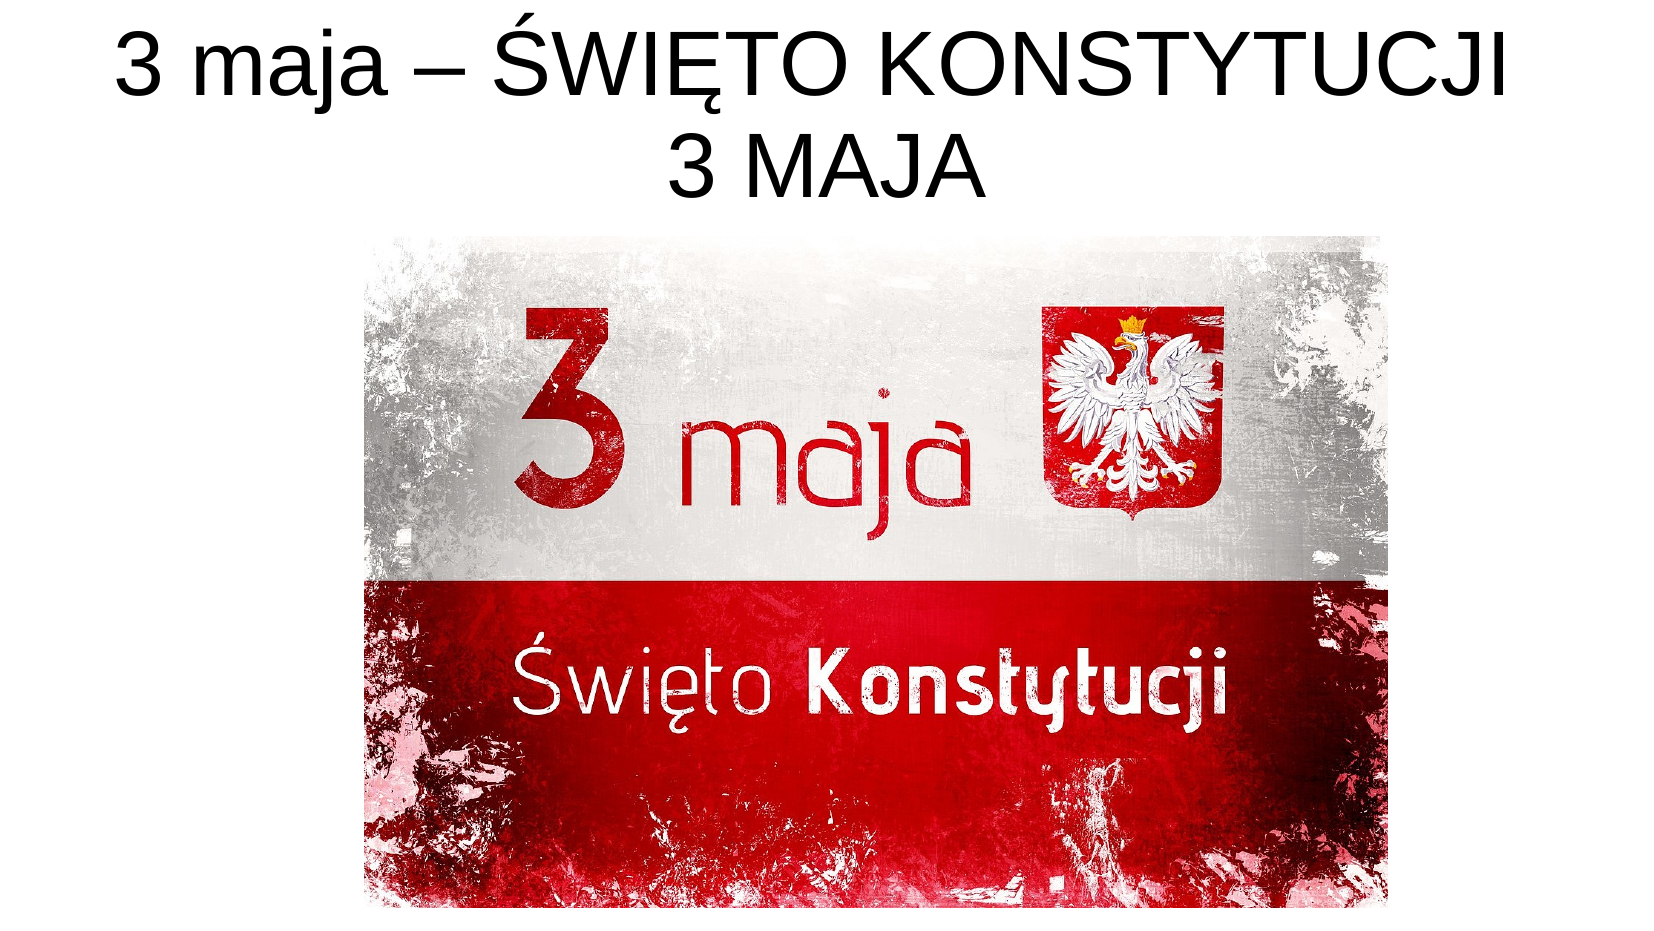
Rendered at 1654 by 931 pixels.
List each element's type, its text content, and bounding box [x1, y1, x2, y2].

picture [364, 236, 1388, 909]
title 3 maja – ŚWIĘTO KONSTYTUCJI 3 MAJA [82, 12, 1571, 218]
